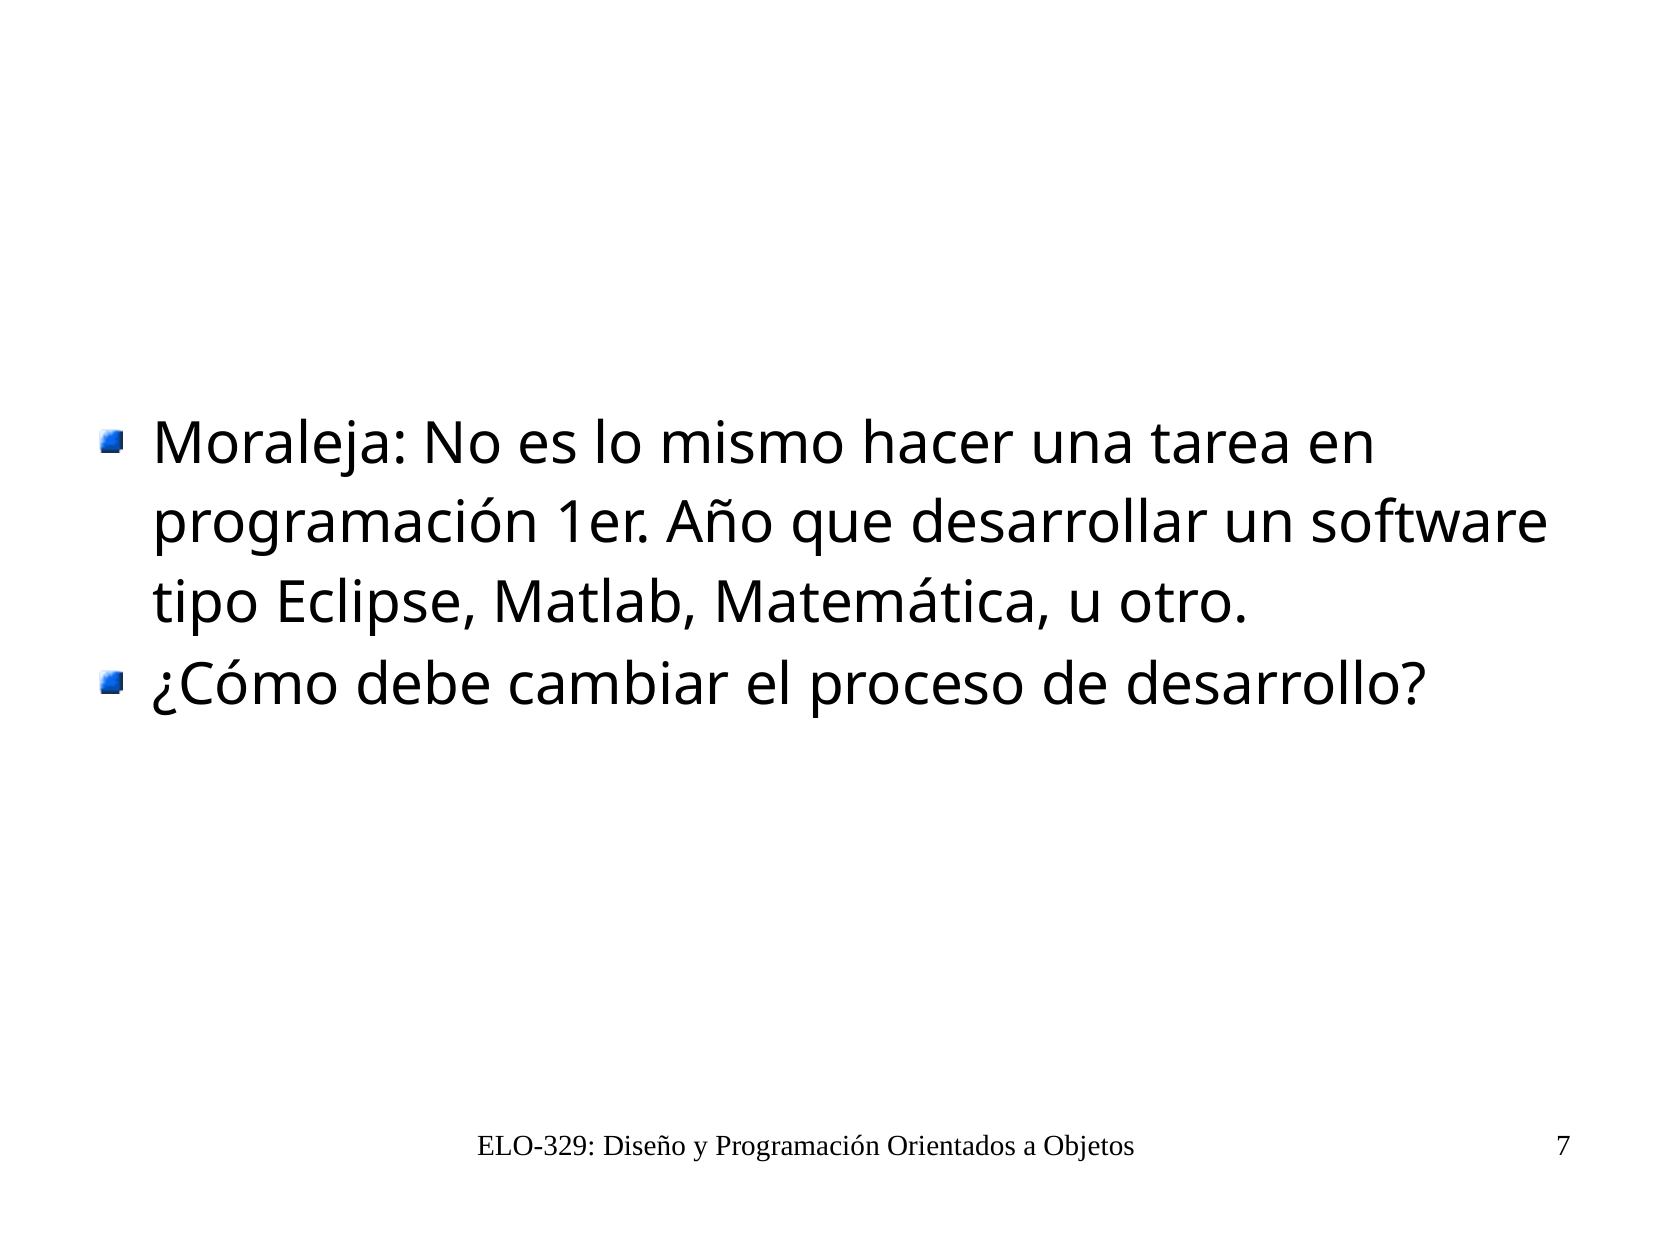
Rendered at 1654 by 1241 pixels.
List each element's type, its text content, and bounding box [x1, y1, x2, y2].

list Moraleja: No es lo mismo hacer una tarea en programación 1er. Año que desarrollar un software tipo Eclipse, Matlab, Matemática, u otro. ¿Cómo debe cambiar el proceso de desarrollo? [81, 401, 1571, 889]
